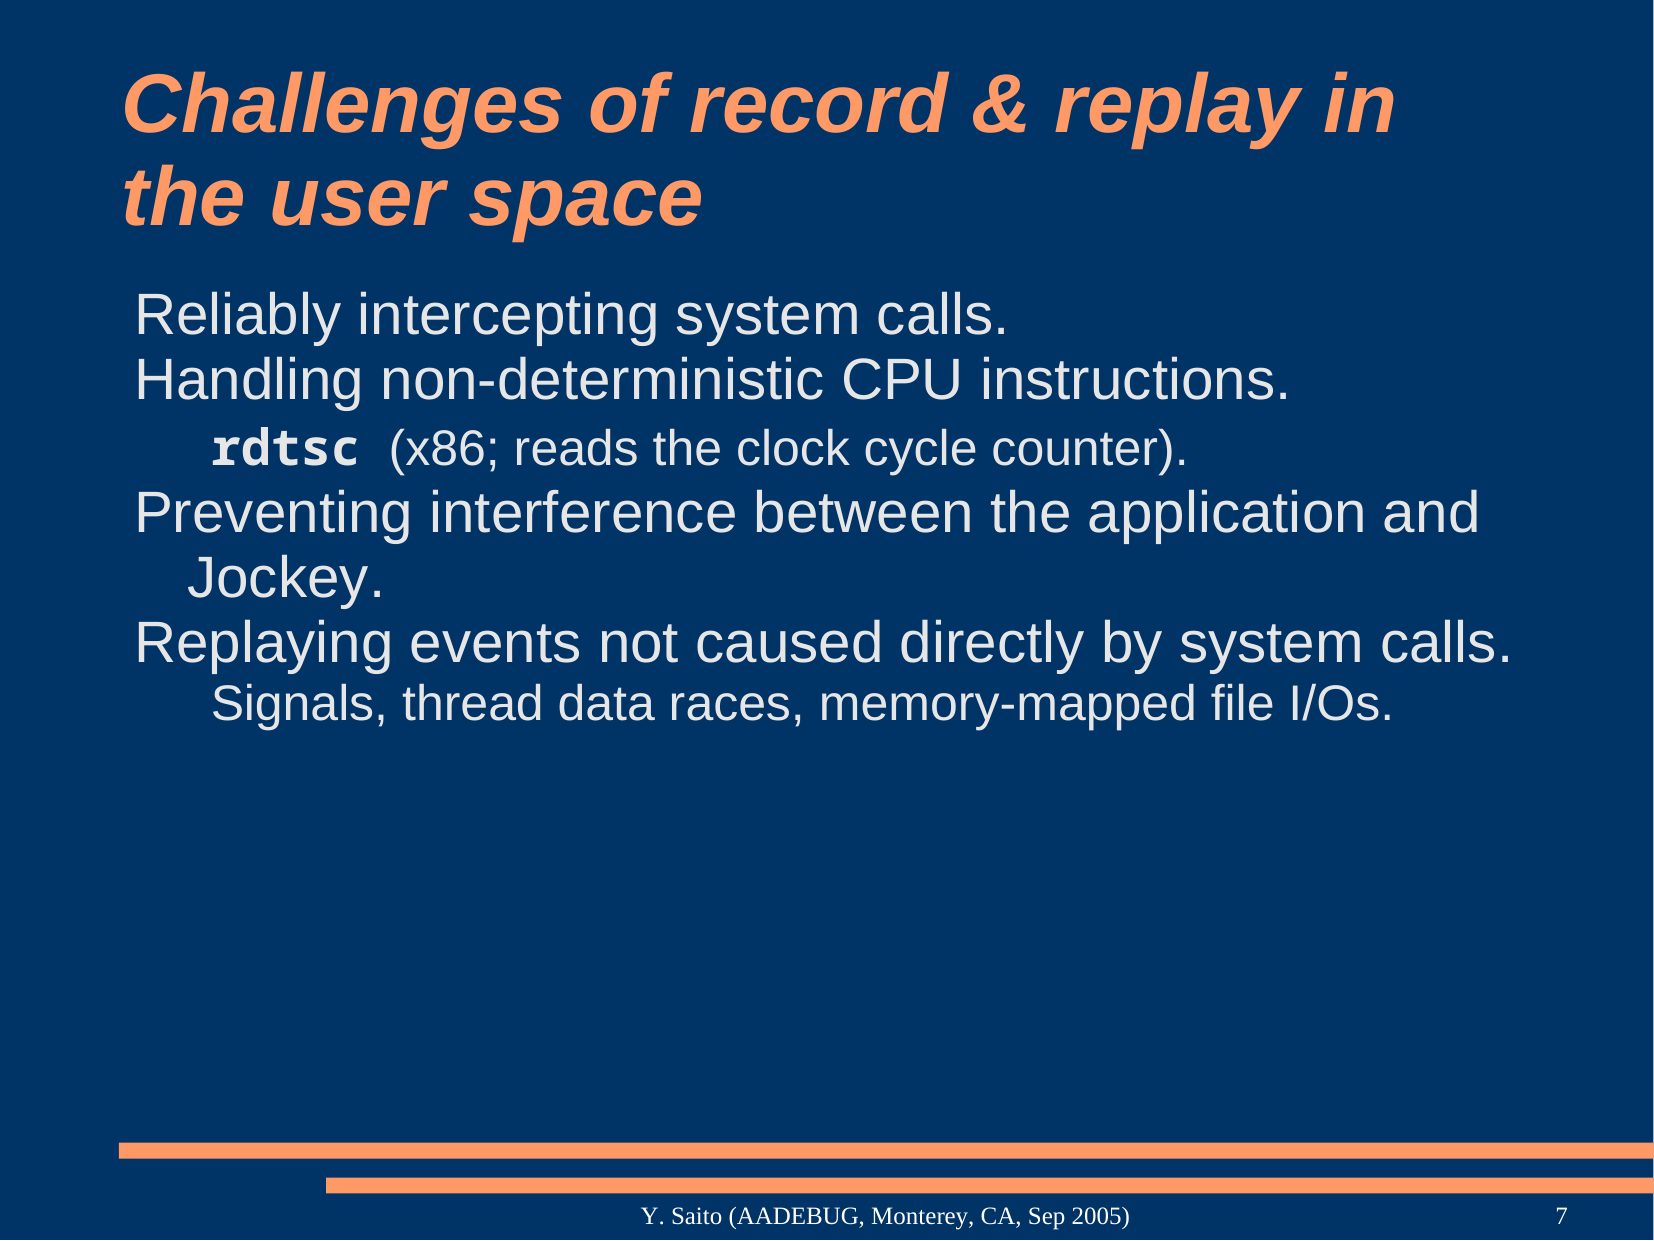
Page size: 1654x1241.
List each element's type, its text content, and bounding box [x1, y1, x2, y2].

list Reliably intercepting system calls. Handling non-deterministic CPU instructions. rdtsc (x86; reads the clock cycle counter). Preventing interference between the application and Jockey. Replaying events not caused directly by system calls. Signals, thread data races, memory-mapped file I/Os. [116, 281, 1612, 1194]
title Challenges of record & replay in the user space [121, 46, 1534, 254]
